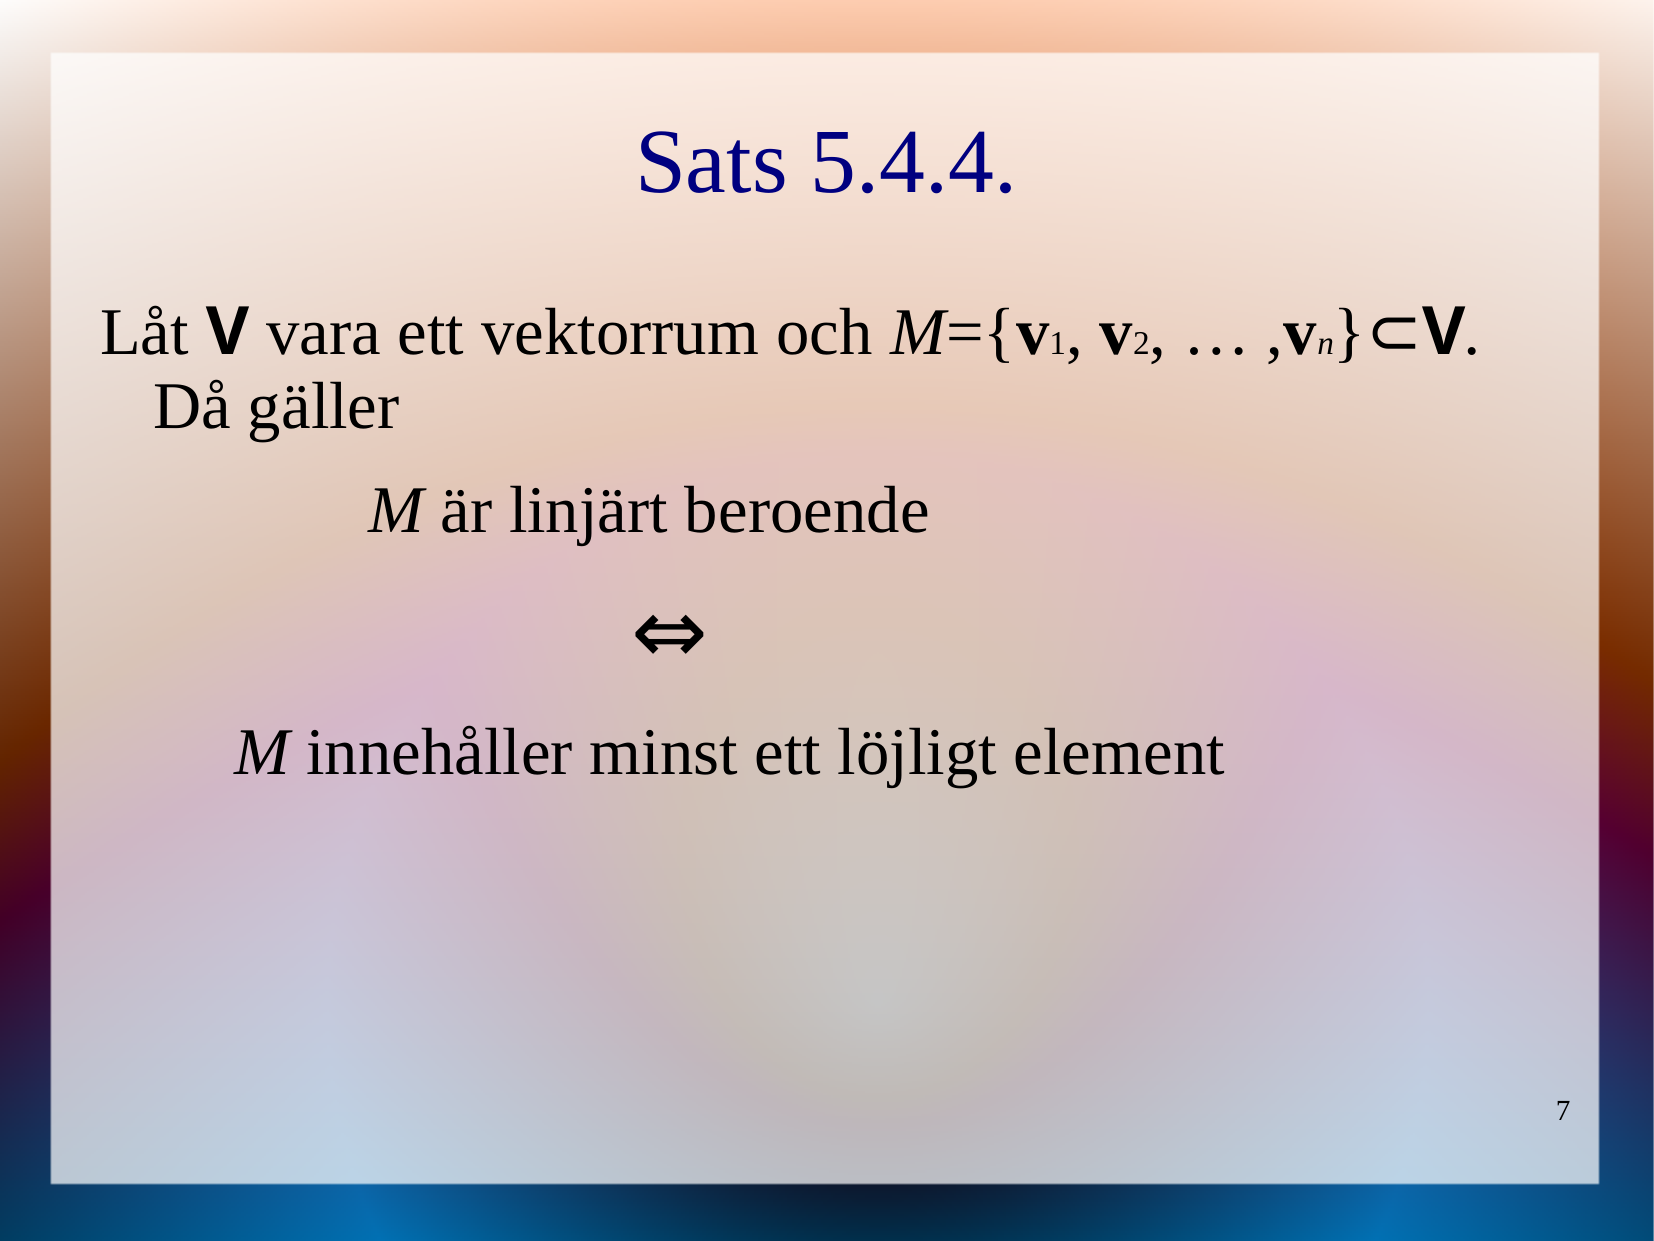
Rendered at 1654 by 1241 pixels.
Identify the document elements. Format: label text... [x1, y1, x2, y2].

title Sats 5.4.4. [82, 62, 1571, 256]
list Låt V vara ett vektorrum och M={v1, v2, … ,vn}⊂V. Då gäller M är linjärt beroende ⇔ M innehåller minst ett löjligt element [82, 290, 1571, 1019]
picture [0, 0, 1654, 1241]
